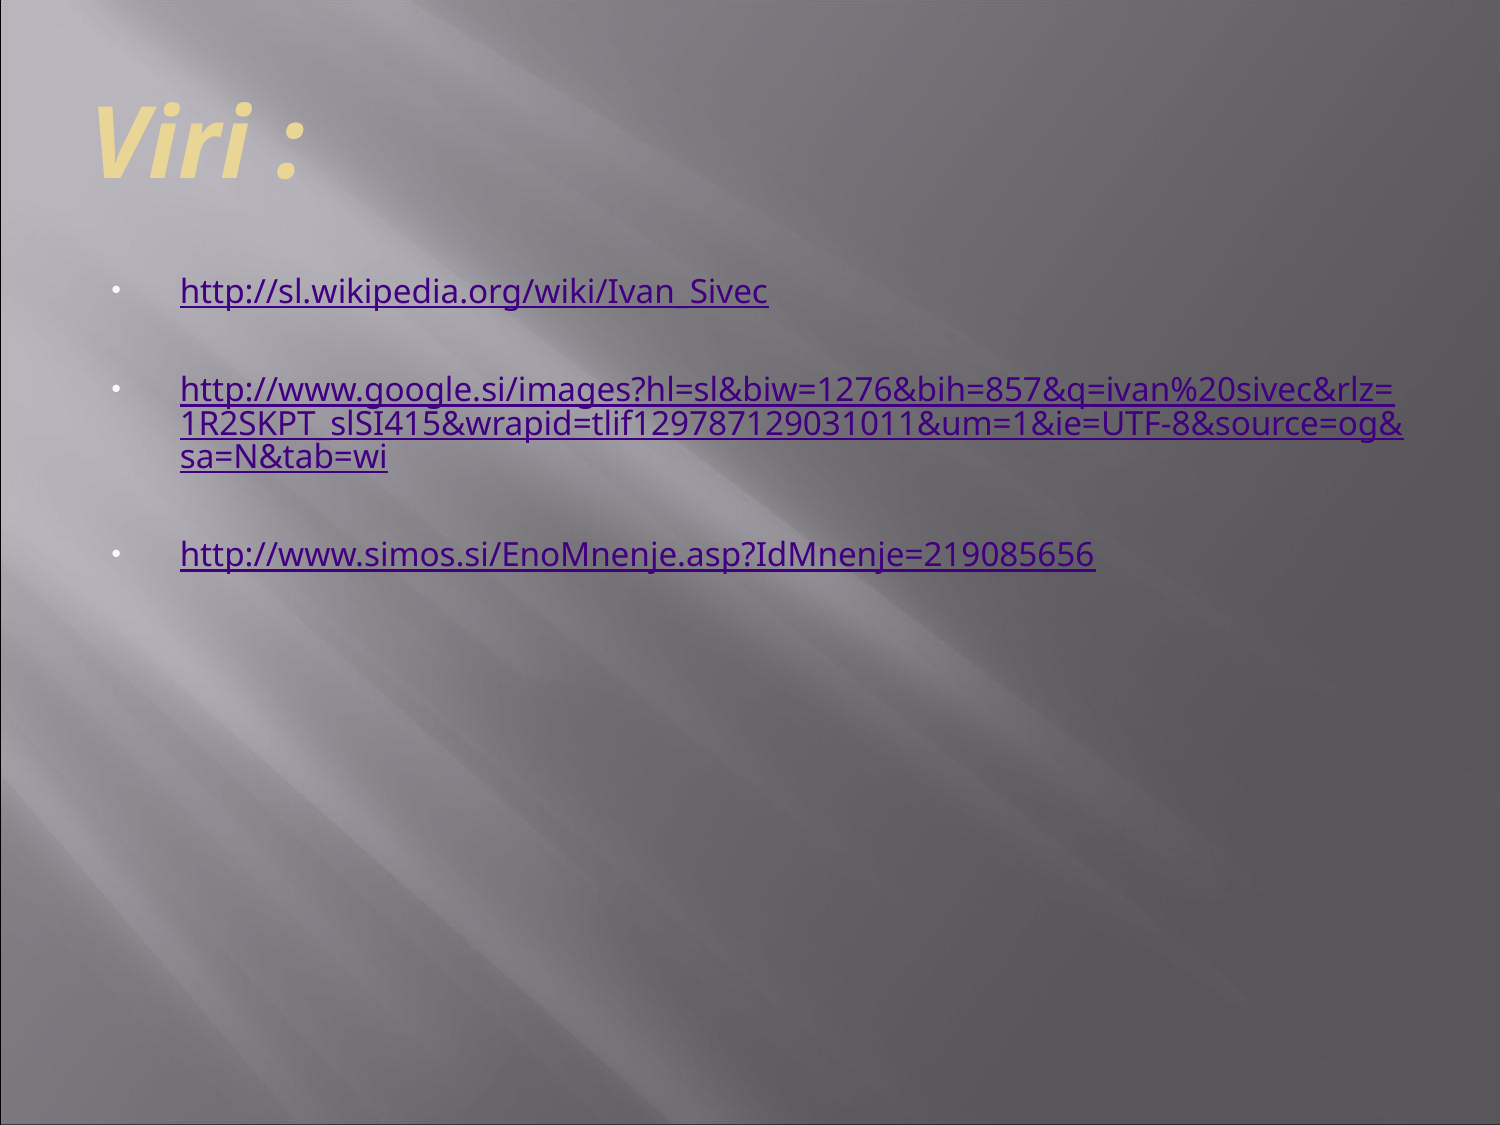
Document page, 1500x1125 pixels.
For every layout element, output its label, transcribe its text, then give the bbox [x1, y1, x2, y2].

title Viri : [75, 45, 1425, 233]
list http://sl.wikipedia.org/wiki/Ivan_Sivec http://www.google.si/images?hl=sl&biw=1276&bih=857&q=ivan%20sivec&rlz=1R2SKPT_slSI415&wrapid=tlif129787129031011&um=1&ie=UTF-8&source=og&sa=N&tab=wi http://www.simos.si/EnoMnenje.asp?IdMnenje=219085656 [75, 262, 1425, 1035]
picture [0, 0, 1500, 1125]
